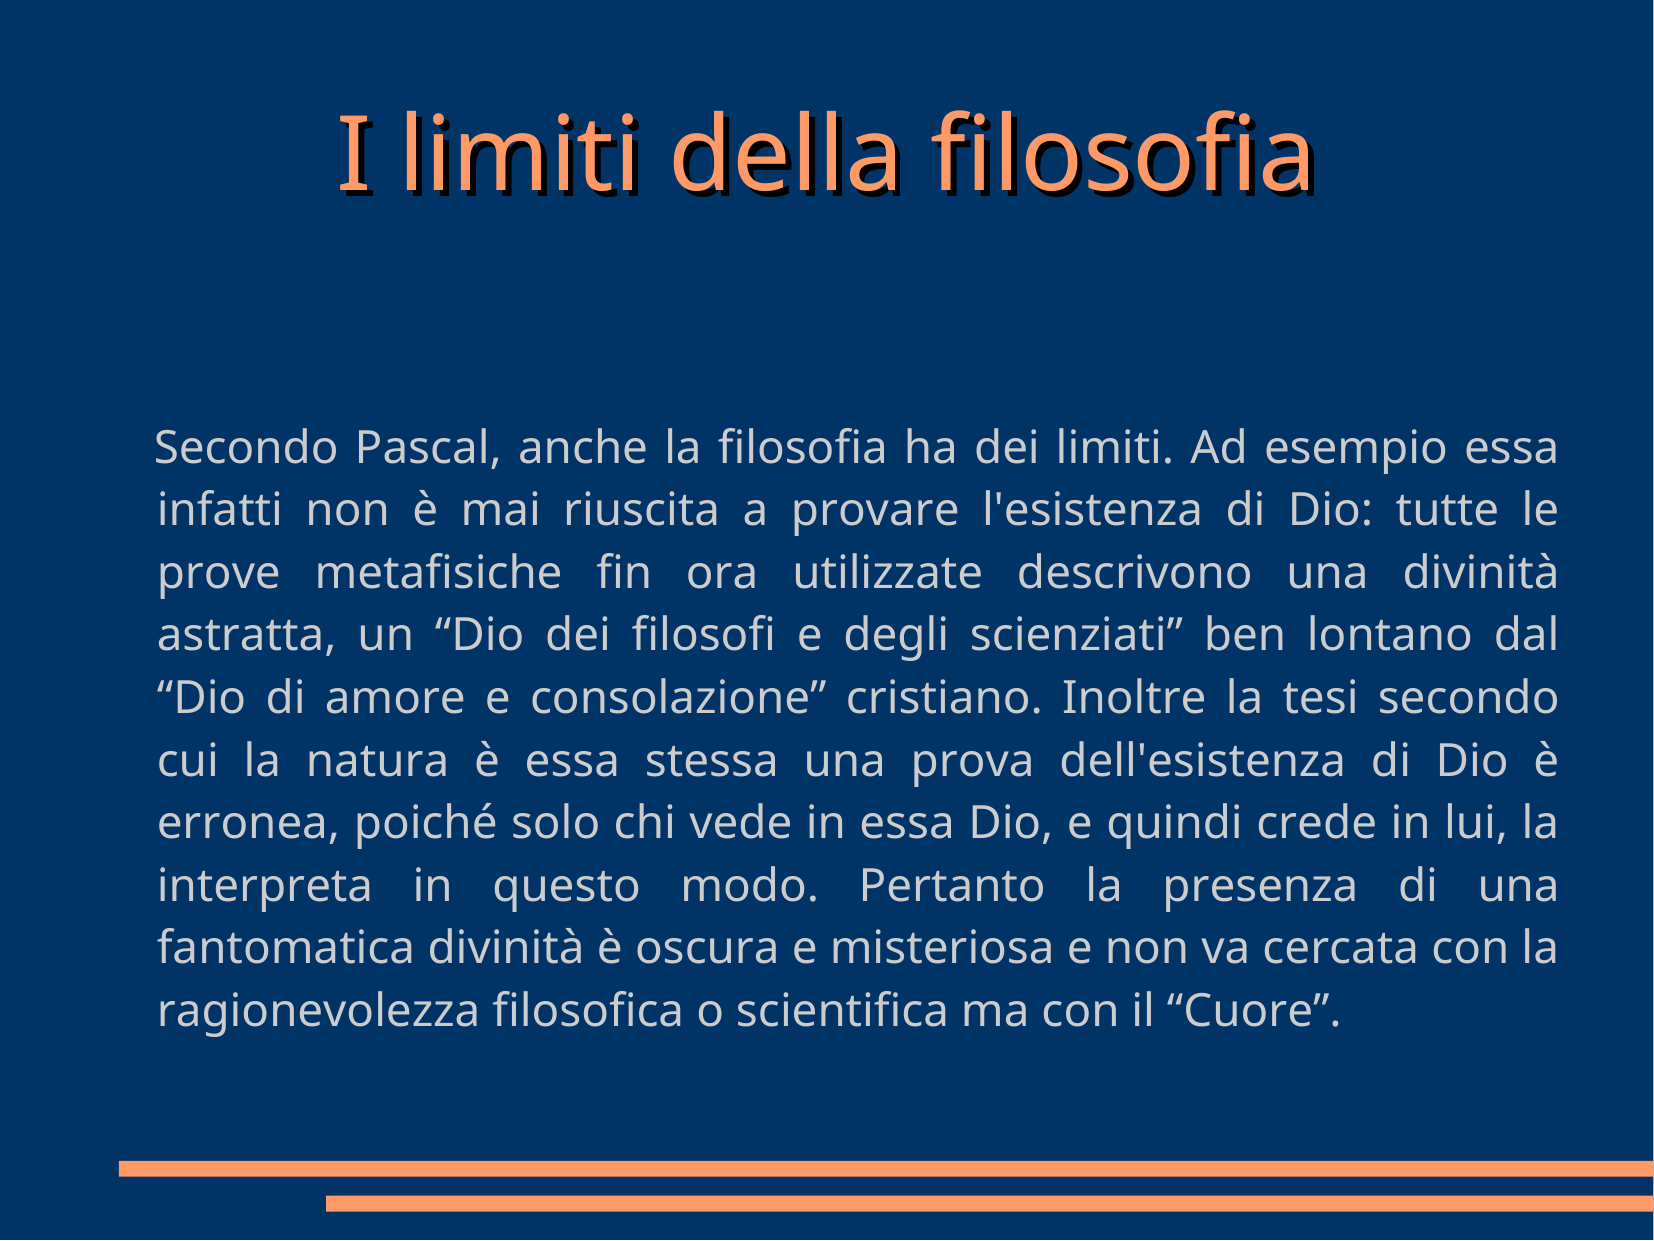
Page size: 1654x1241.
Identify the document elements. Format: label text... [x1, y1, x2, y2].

title I limiti della filosofia [121, 53, 1534, 246]
subtitle Secondo Pascal, anche la filosofia ha dei limiti. Ad esempio essa infatti non è mai riuscita a provare l'esistenza di Dio: tutte le prove metafisiche fin ora utilizzate descrivono una divinità astratta, un “Dio dei filosofi e degli scienziati” ben lontano dal “Dio di amore e consolazione” cristiano. Inoltre la tesi secondo cui la natura è essa stessa una prova dell'esistenza di Dio è erronea, poiché solo chi vede in essa Dio, e quindi crede in lui, la interpreta in questo modo. Pertanto la presenza di una fantomatica divinità è oscura e misteriosa e non va cercata con la ragionevolezza filosofica o scientifica ma con il “Cuore”. [121, 329, 1561, 1125]
